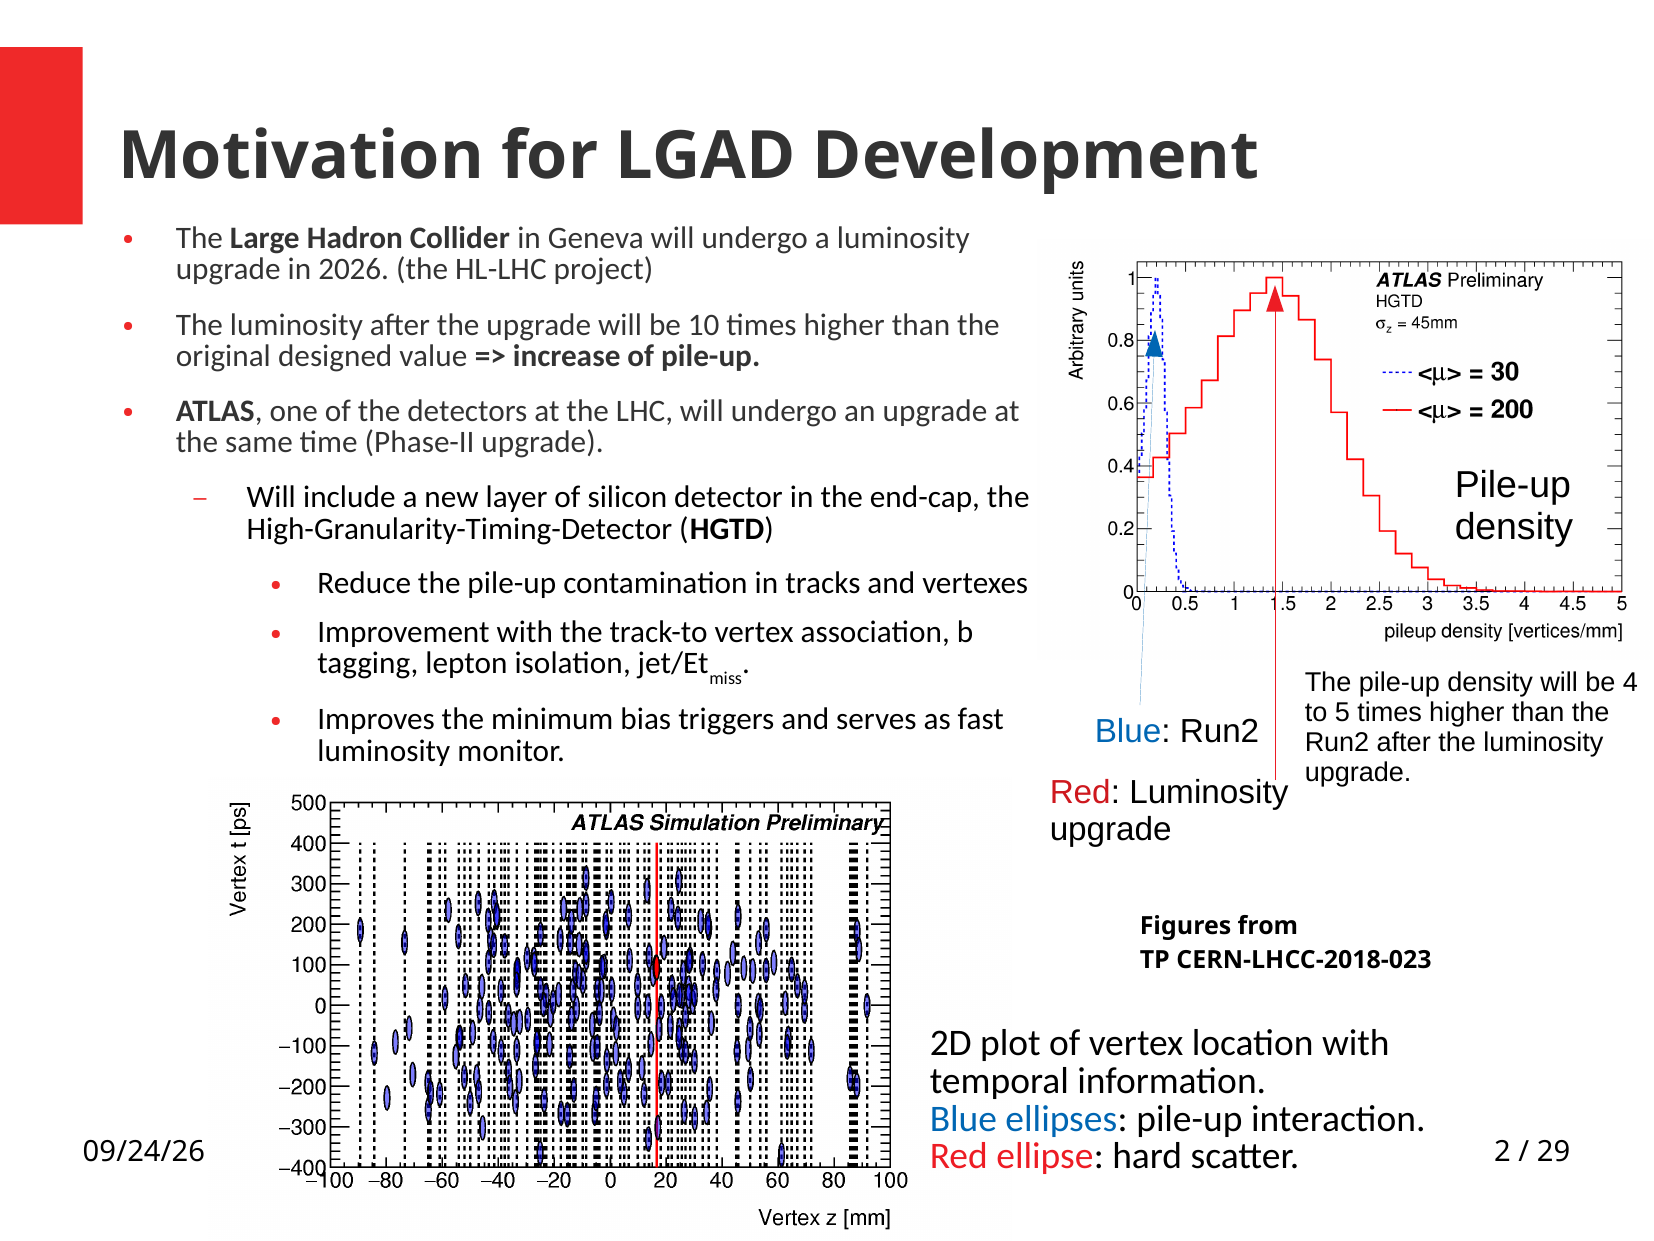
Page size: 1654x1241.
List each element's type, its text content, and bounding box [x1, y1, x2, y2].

text_box Blue: Run2 [1080, 705, 1290, 762]
picture [208, 777, 1012, 1241]
text_box Pile-up density [1440, 456, 1606, 556]
title Motivation for LGAD Development [118, 49, 1571, 257]
text_box The pile-up density will be 4 to 5 times higher than the Run2 after the luminosity upgrade. [1290, 659, 1653, 811]
text_box 2D plot of vertex location with temporal information. Blue ellipses: pile-up interaction. Red ellipse: hard scatter. [915, 1020, 1471, 1224]
picture [1066, 239, 1653, 660]
text_box Figures from TP CERN-LHCC-2018-023 [1125, 900, 1531, 974]
text_box Red: Luminosity upgrade [1035, 766, 1366, 856]
list The Large Hadron Collider in Geneva will undergo a luminosity upgrade in 2026. (the HL-LHC project) The luminosity after the upgrade will be 10 times higher than the original designed value => increase of pile-up. ATLAS, one of the detectors at the LHC, will undergo an upgrade at the same time (Phase-II upgrade). Will include a new layer of silicon detector in the end-cap, the High-Granularity-Timing-Detector (HGTD) Reduce the pile-up contamination in tracks and vertexes Improvement with the track-to vertex association, b tagging, lepton isolation, jet/Etmiss. Improves the minimum bias triggers and serves as fast luminosity monitor. [105, 225, 1066, 766]
